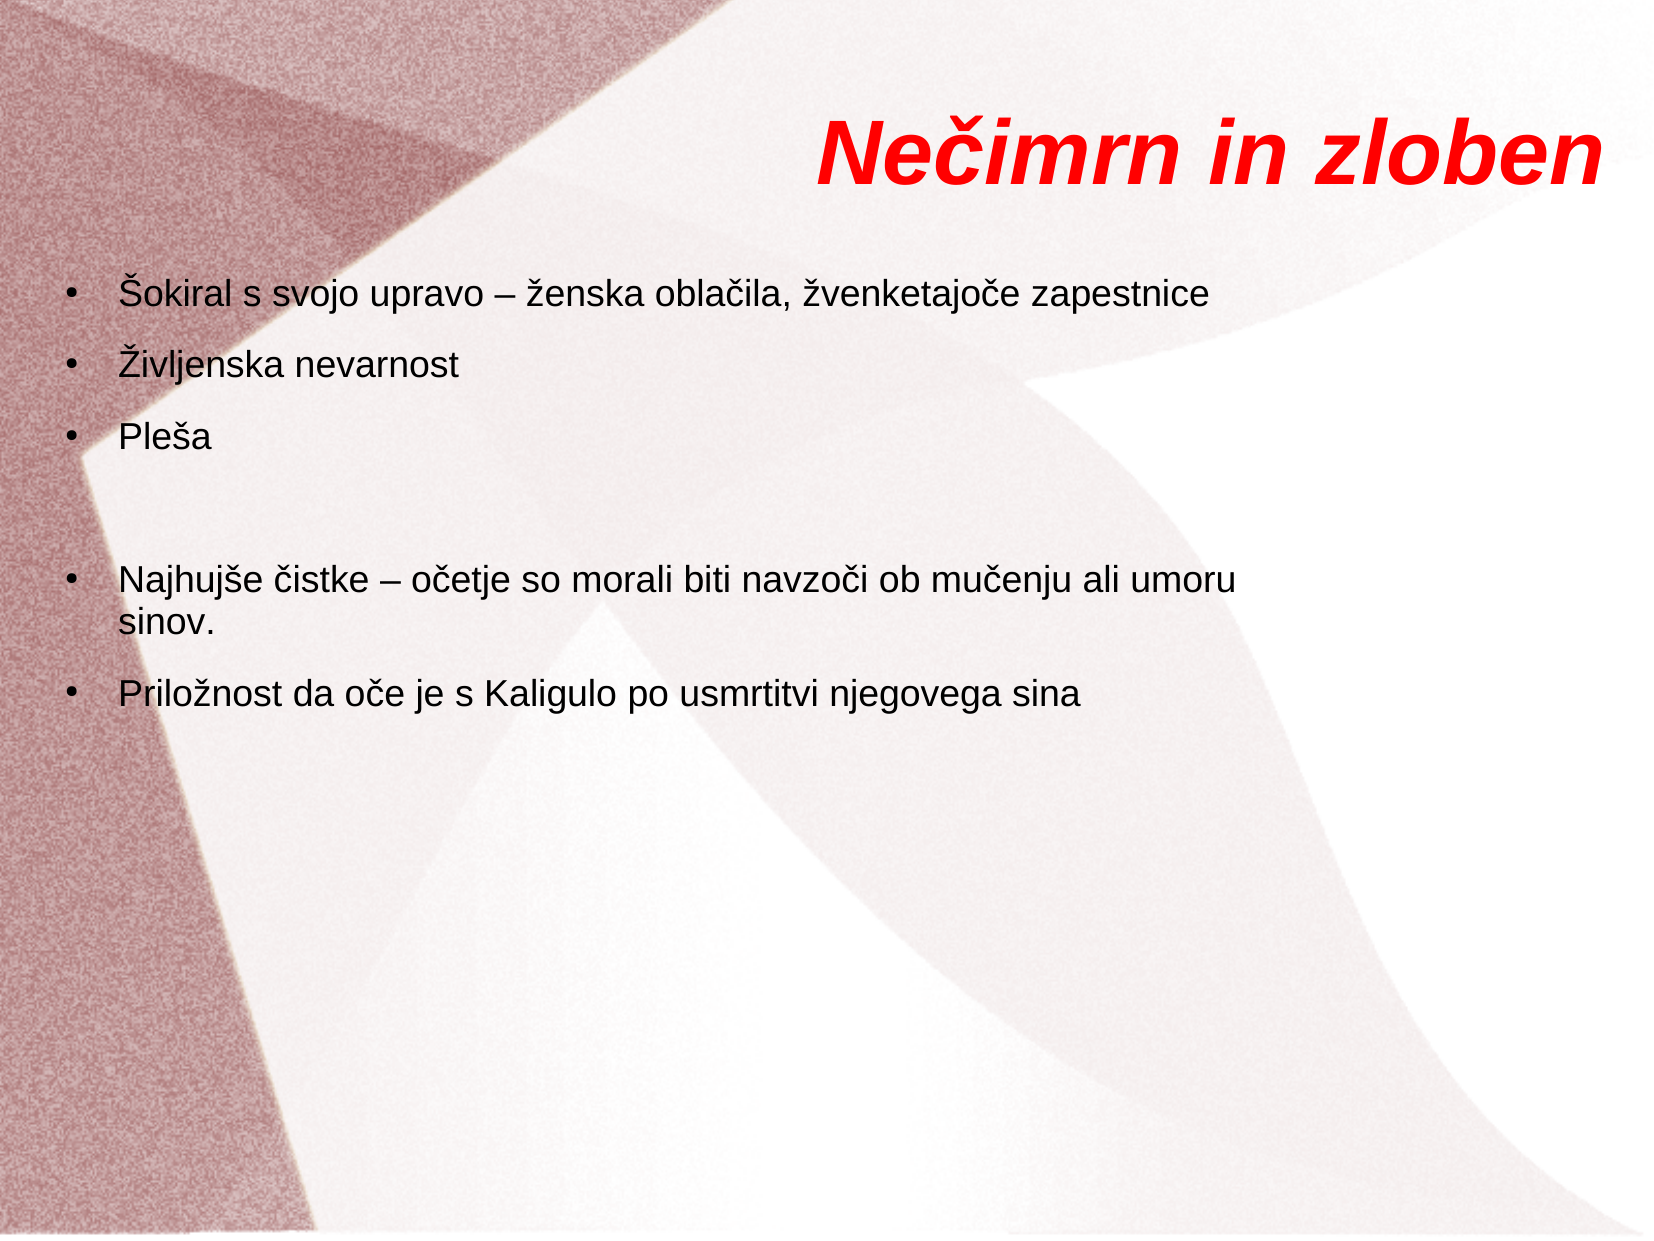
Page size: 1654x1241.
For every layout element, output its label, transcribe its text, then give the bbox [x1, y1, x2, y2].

title Nečimrn in zloben [596, 49, 1607, 257]
picture [0, 0, 1654, 1241]
list Šokiral s svojo upravo – ženska oblačila, žvenketajoče zapestnice Življenska nevarnost Pleša Najhujše čistke – očetje so morali biti navzoči ob mučenju ali umoru sinov. Priložnost da oče je s Kaligulo po usmrtitvi njegovega sina [47, 272, 1323, 898]
